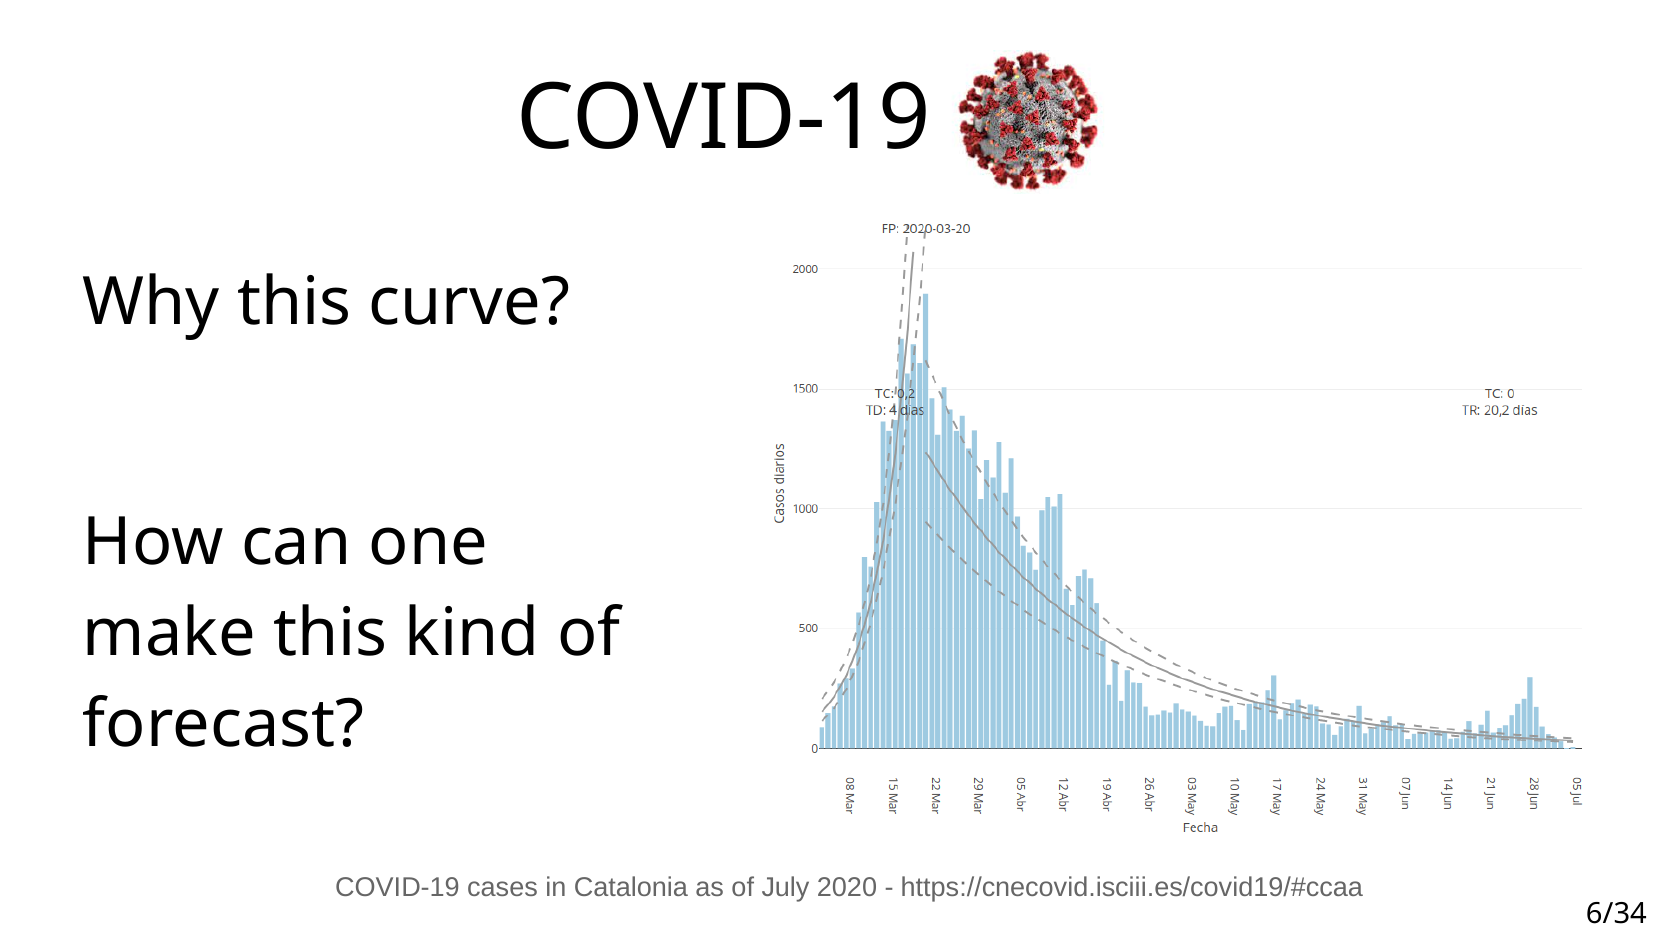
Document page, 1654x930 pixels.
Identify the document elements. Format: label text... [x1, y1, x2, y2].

title COVID-19 [82, 1, 1366, 225]
picture [762, 194, 1600, 841]
list Why this curve? How can one make this kind of forecast? [82, 252, 661, 793]
text_box COVID-19 cases in Catalonia as of July 2020 - https://cnecovid.isciii.es/covid19/#ccaa [120, 858, 1586, 916]
